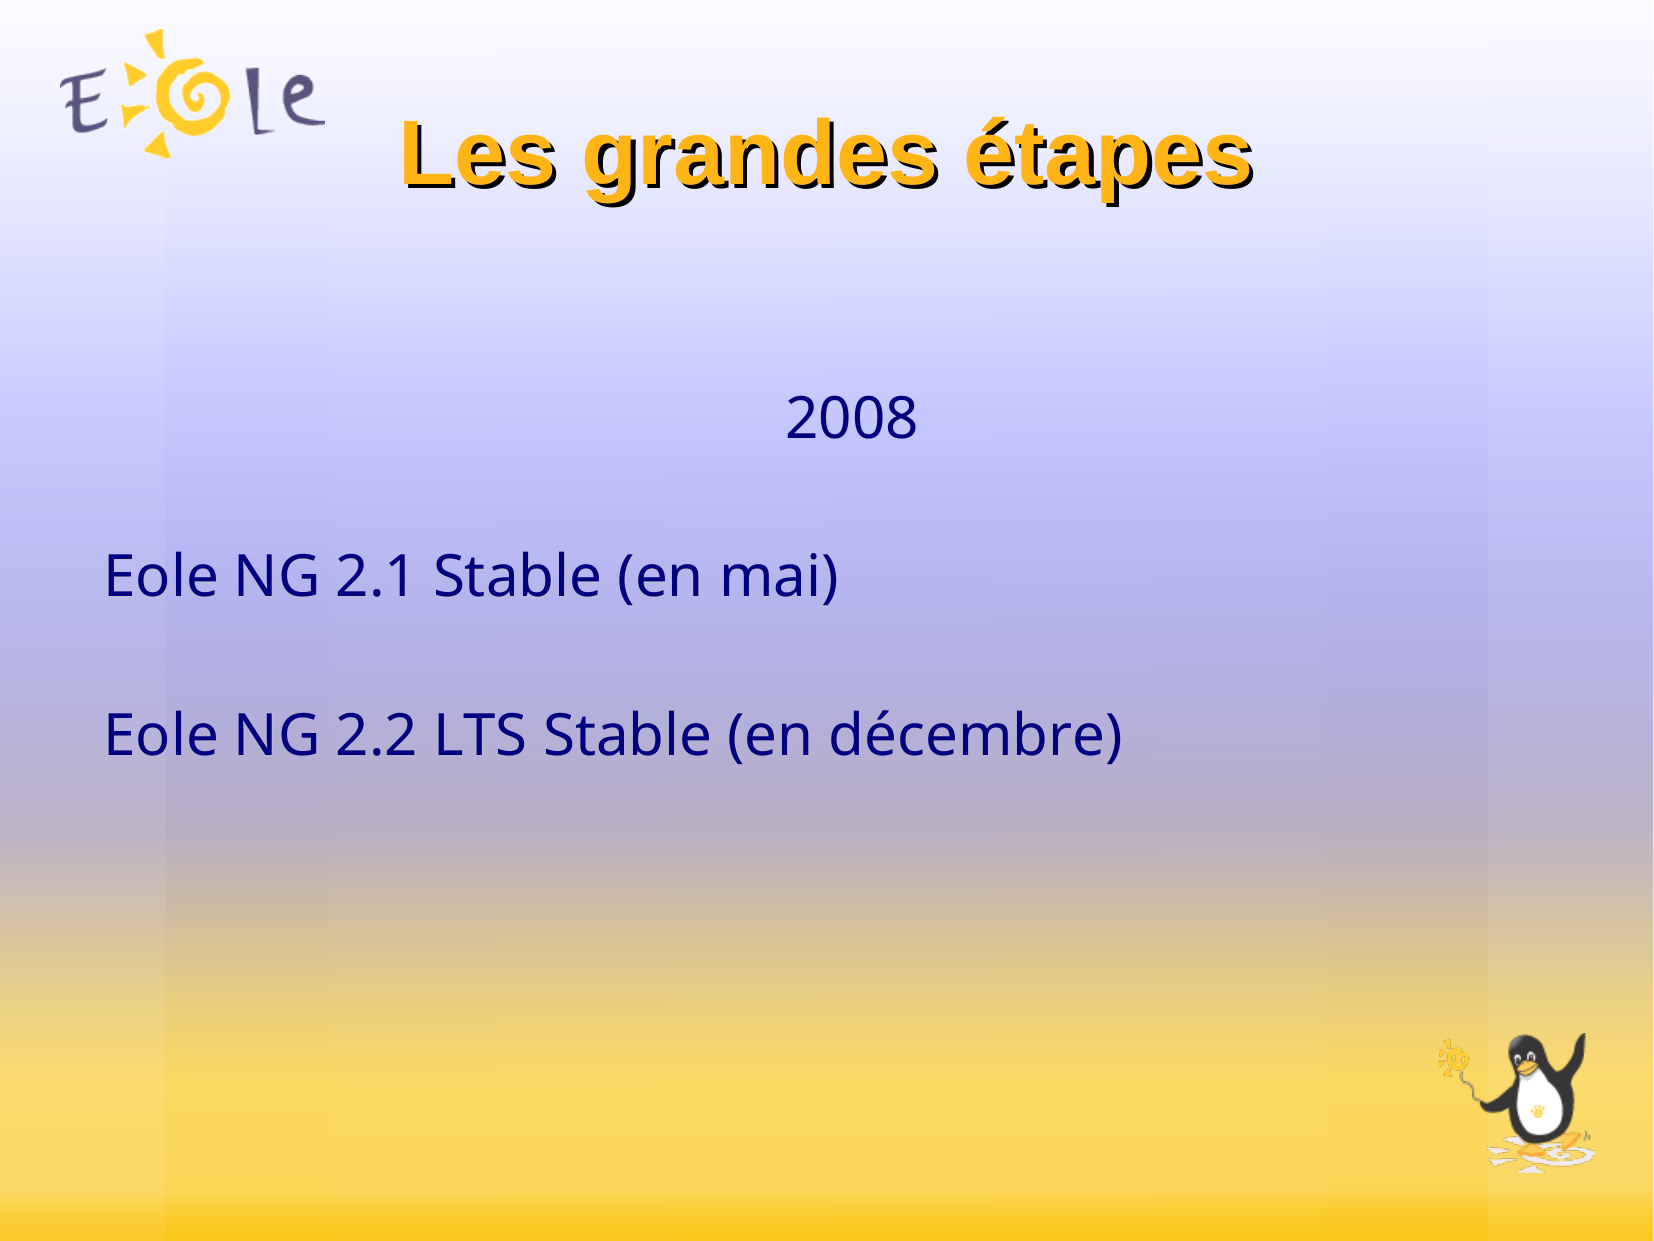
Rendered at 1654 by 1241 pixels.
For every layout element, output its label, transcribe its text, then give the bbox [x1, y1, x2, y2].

title Les grandes étapes [82, 49, 1571, 257]
text_box 2008 Eole NG 2.1 Stable (en mai) Eole NG 2.2 LTS Stable (en décembre) [88, 375, 1616, 1011]
picture [0, 0, 1654, 1241]
